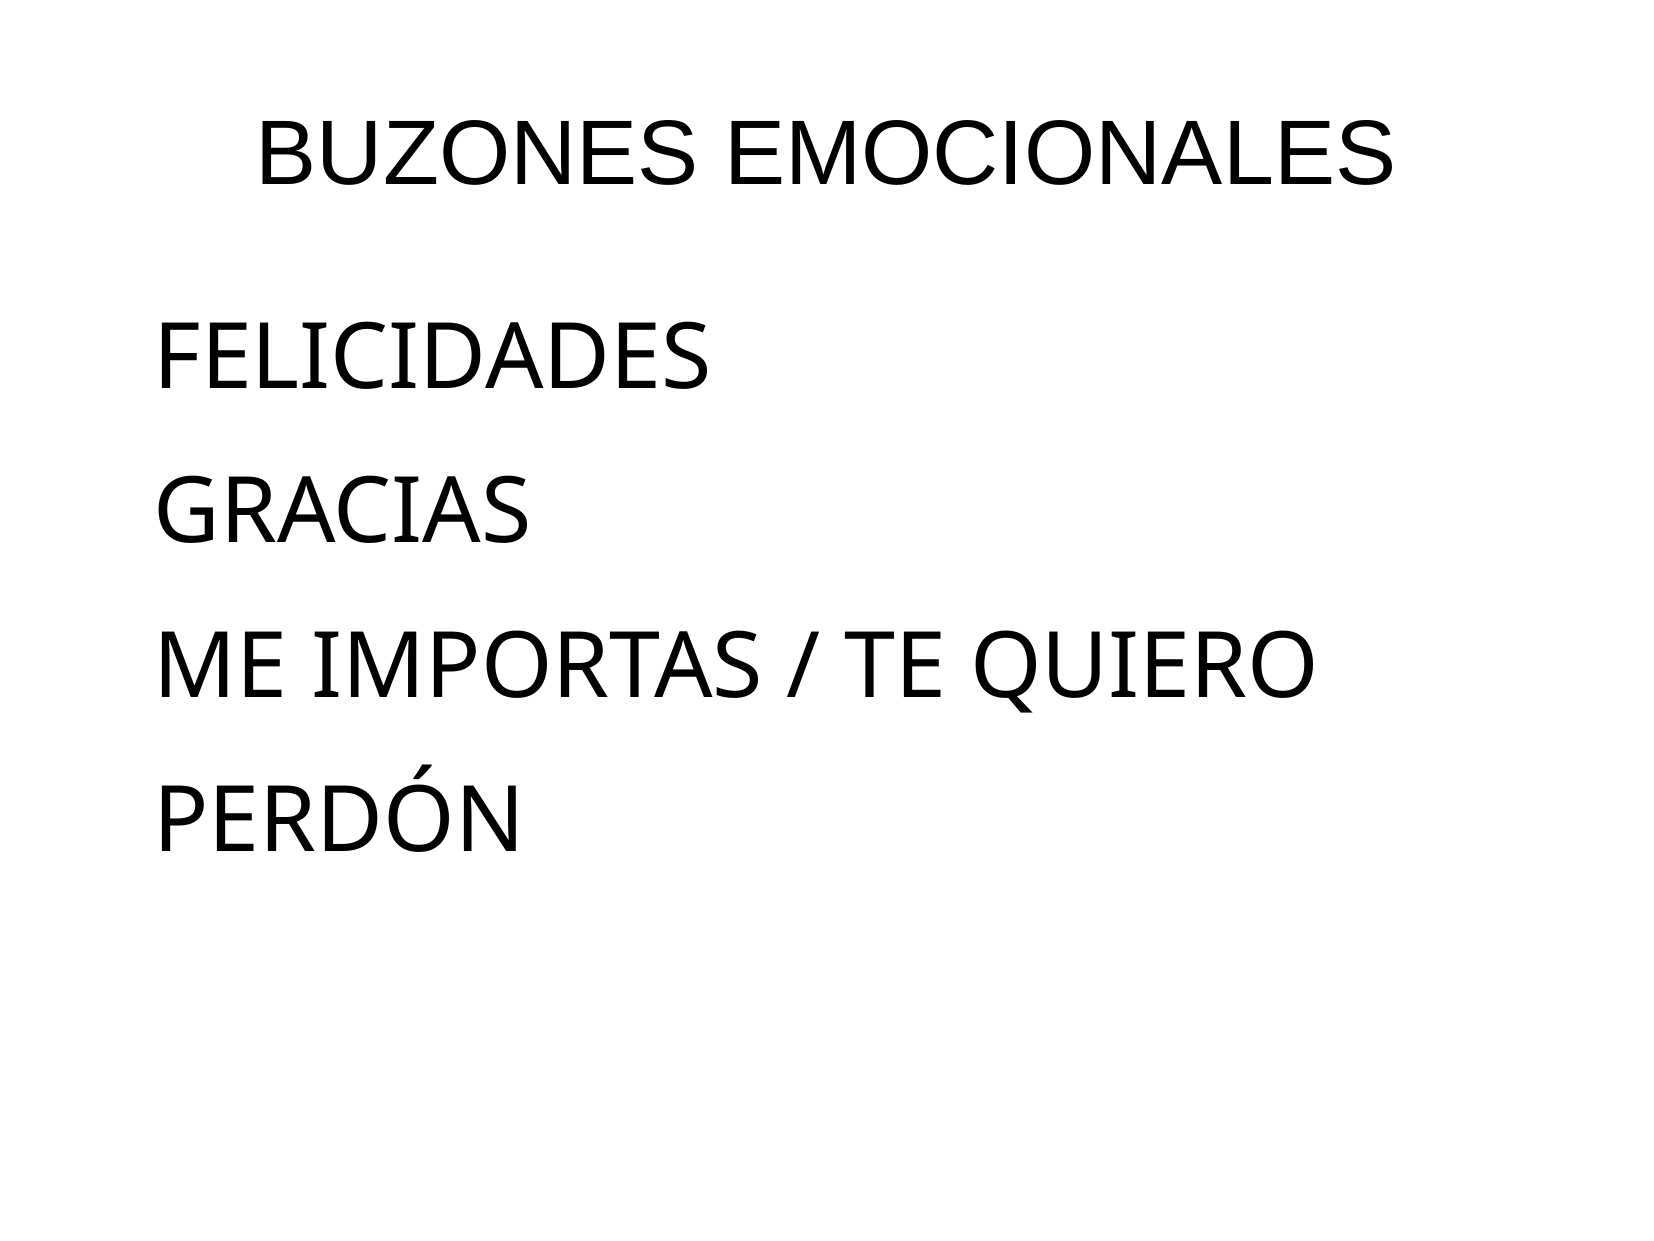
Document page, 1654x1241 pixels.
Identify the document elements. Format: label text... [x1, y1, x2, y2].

list FELICIDADES GRACIAS ME IMPORTAS / TE QUIERO PERDÓN [82, 290, 1571, 1109]
title BUZONES EMOCIONALES [82, 49, 1571, 257]
